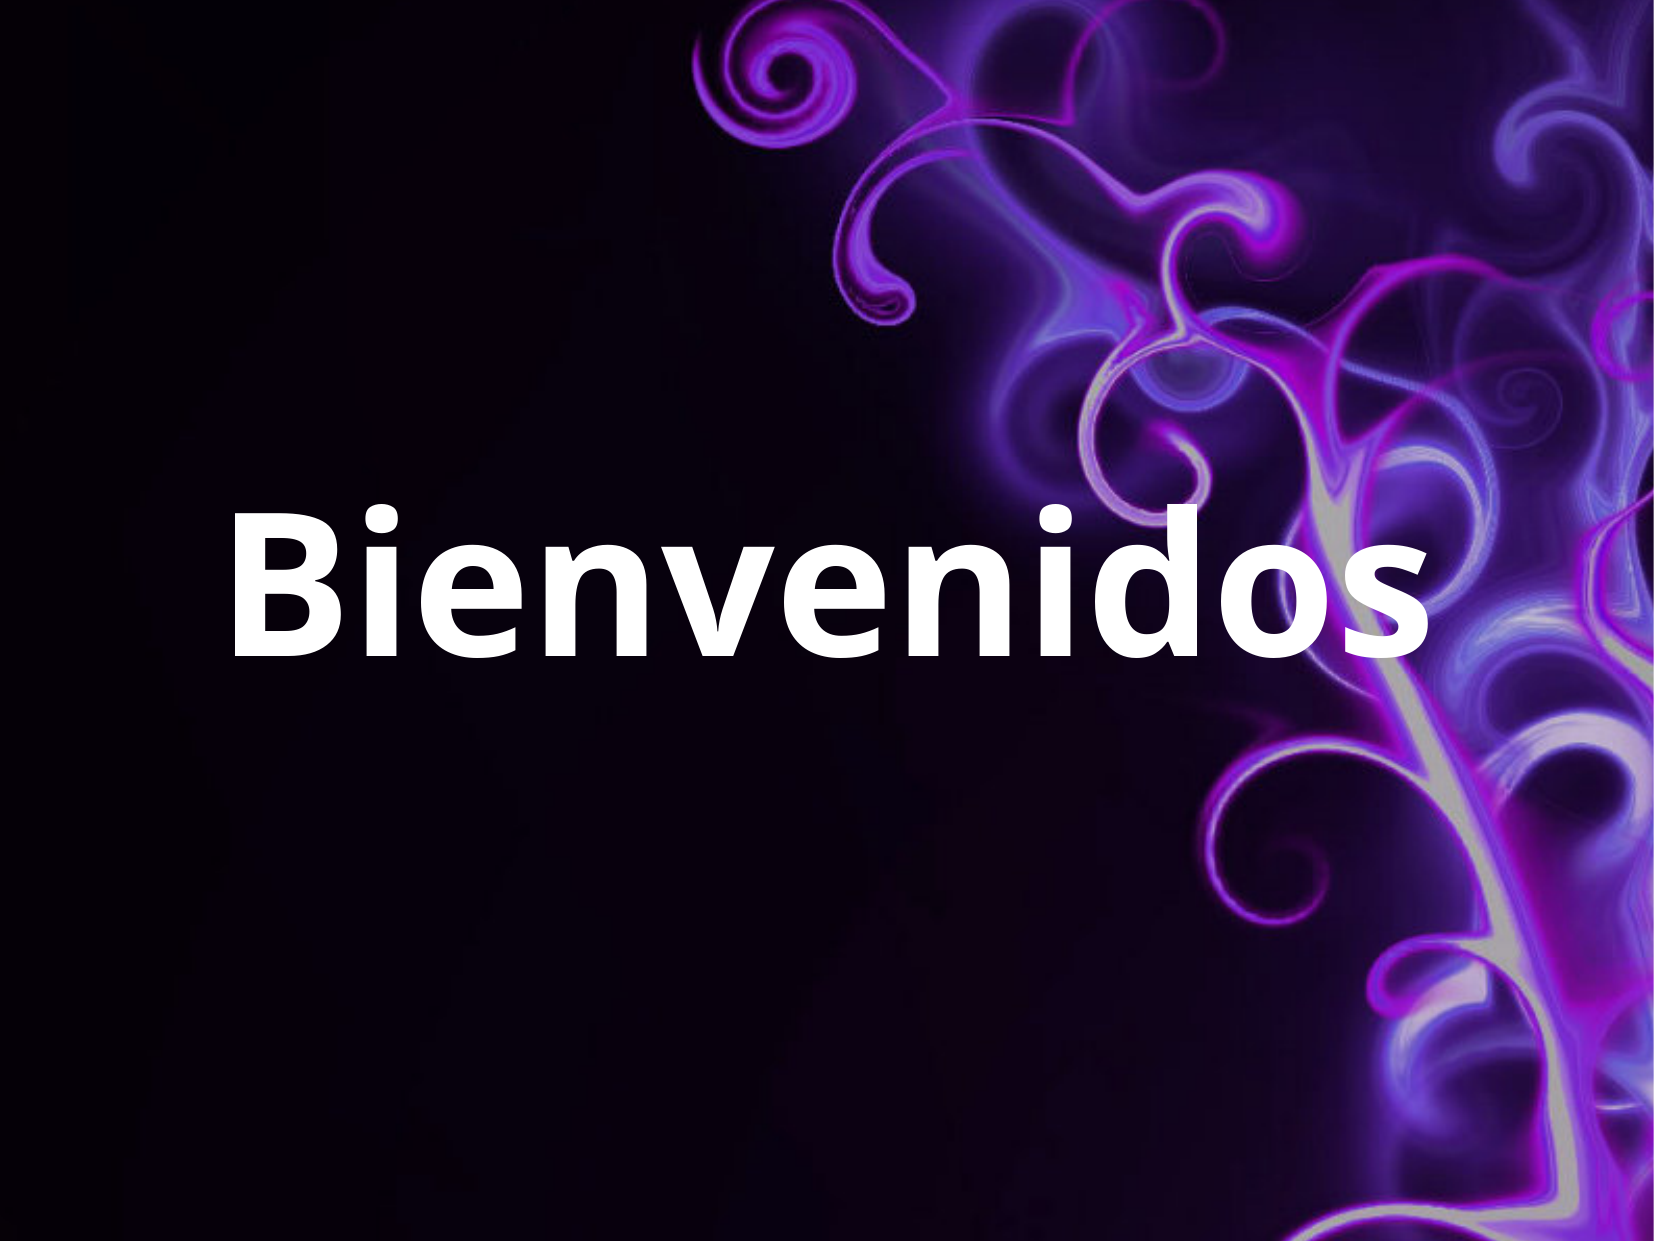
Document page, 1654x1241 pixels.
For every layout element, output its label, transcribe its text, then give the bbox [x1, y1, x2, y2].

subtitle Bienvenidos [82, 49, 1571, 1109]
